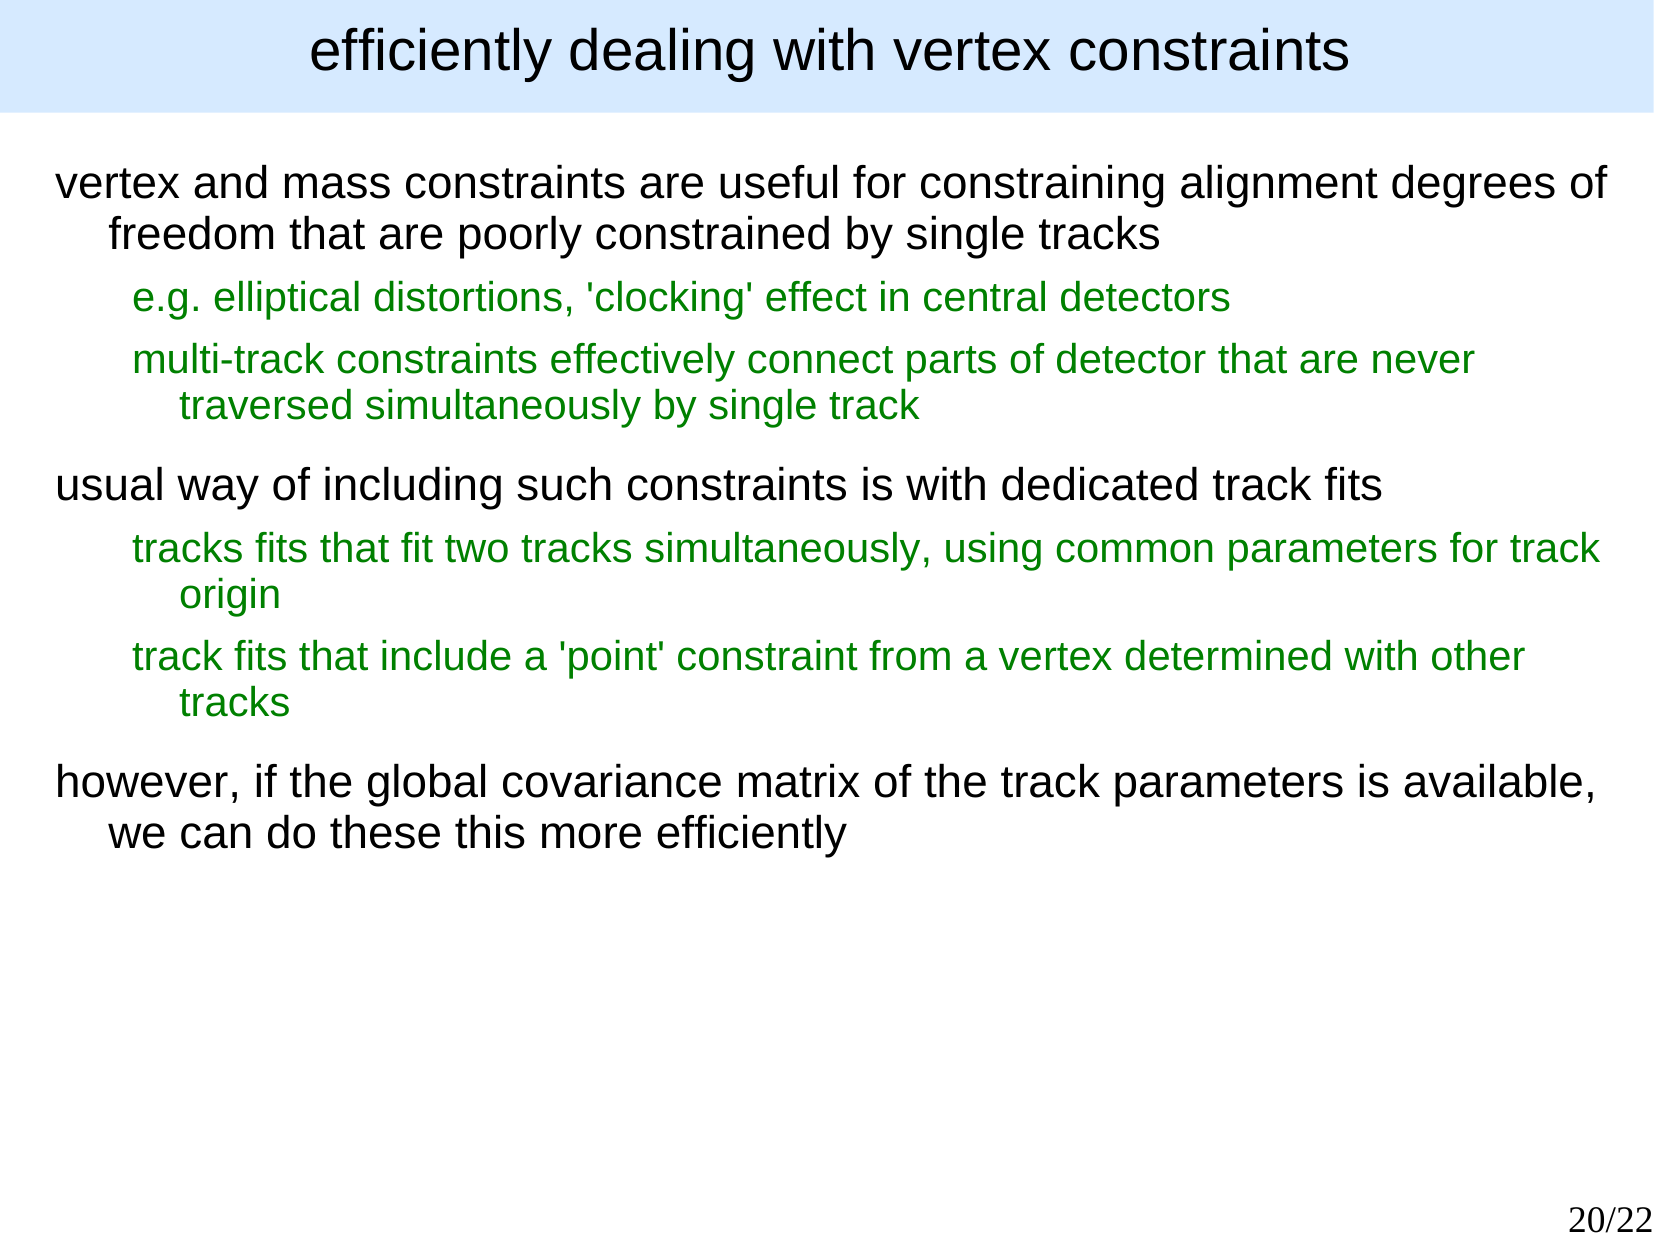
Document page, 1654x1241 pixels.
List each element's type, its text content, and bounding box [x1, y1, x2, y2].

list vertex and mass constraints are useful for constraining alignment degrees of freedom that are poorly constrained by single tracks e.g. elliptical distortions, 'clocking' effect in central detectors multi-track constraints effectively connect parts of detector that are never traversed simultaneously by single track usual way of including such constraints is with dedicated track fits tracks fits that fit two tracks simultaneously, using common parameters for track origin track fits that include a 'point' constraint from a vertex determined with other tracks however, if the global covariance matrix of the track parameters is available, we can do these this more efficiently [37, 156, 1613, 1051]
title efficiently dealing with vertex constraints [86, 0, 1576, 101]
